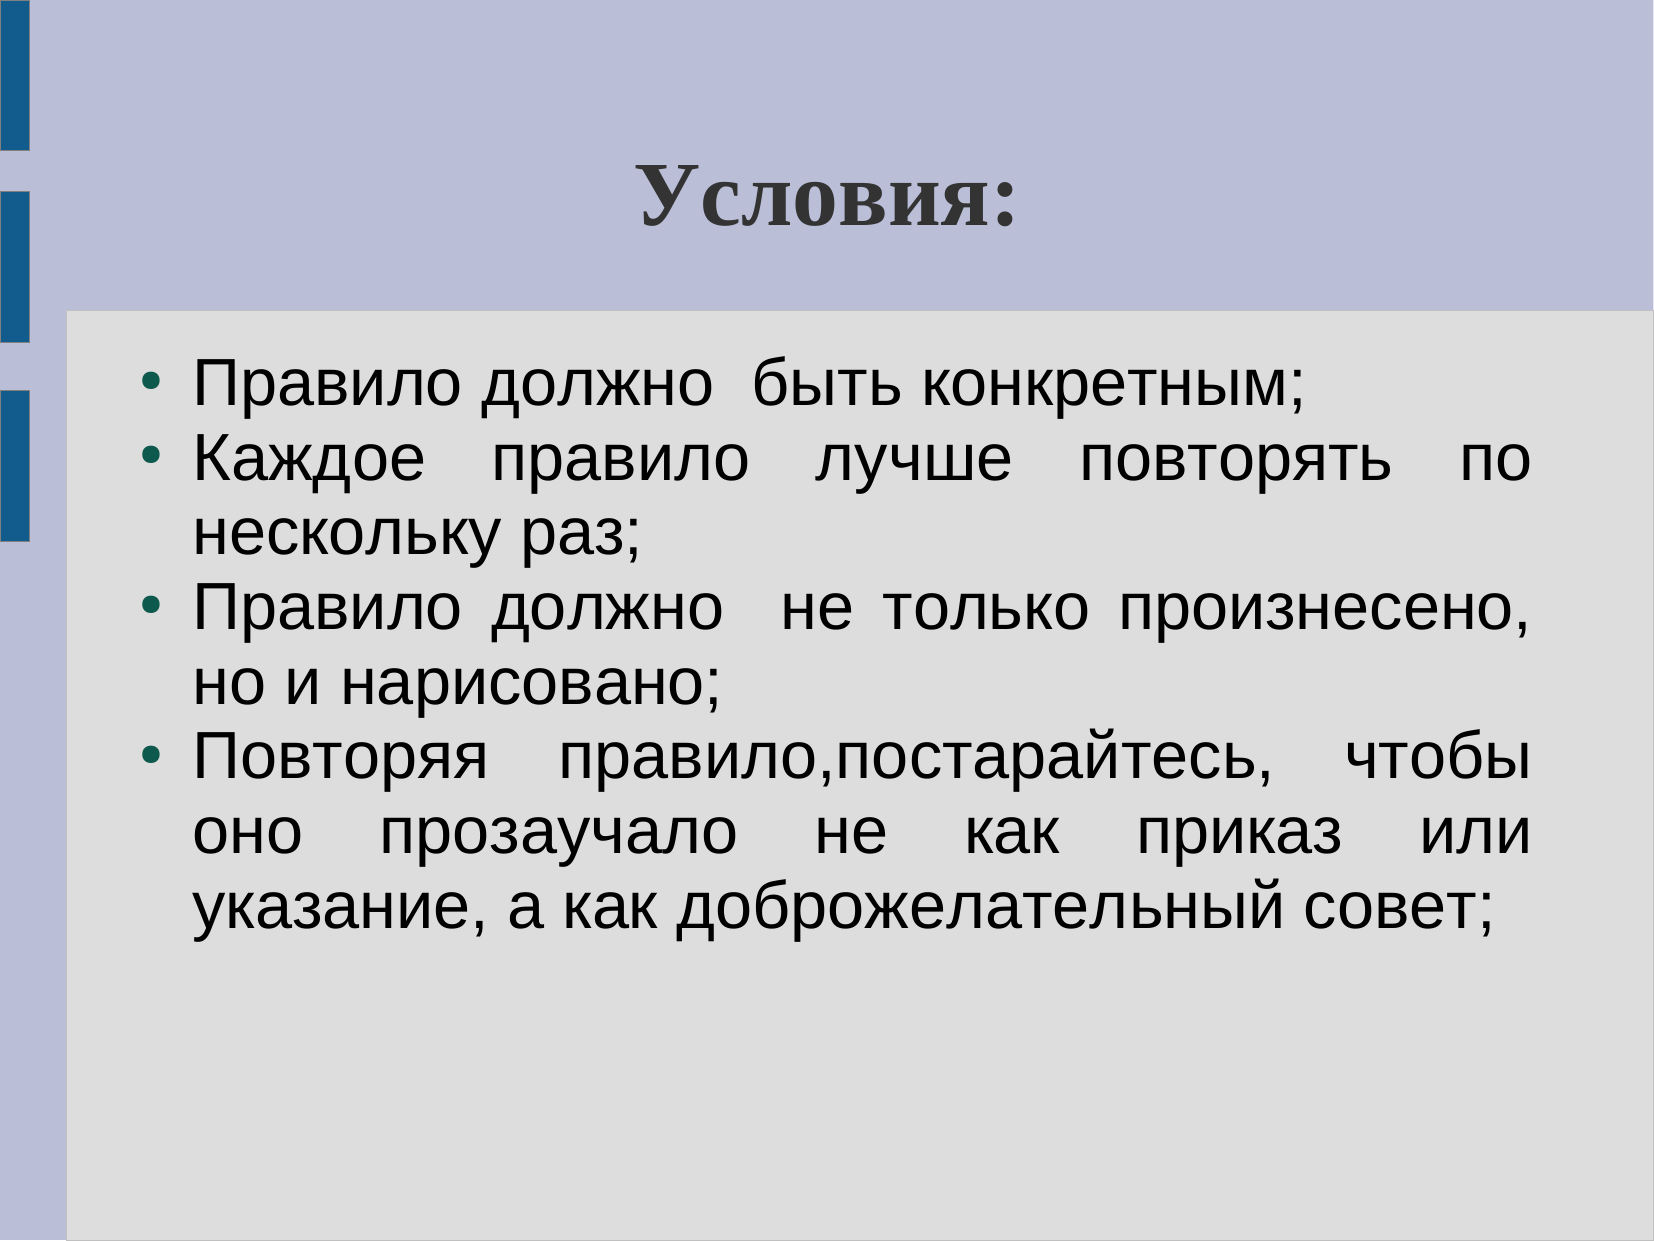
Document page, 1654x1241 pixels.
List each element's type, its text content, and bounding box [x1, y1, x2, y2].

list Правило должно быть конкретным; Каждое правило лучше повторять по нескольку раз; Правило должно не только произнесено, но и нарисовано; Повторяя правило,постарайтесь, чтобы оно прозаучало не как приказ или указание, а как доброжелательный совет; [121, 344, 1534, 1127]
title Условия: [121, 91, 1534, 299]
